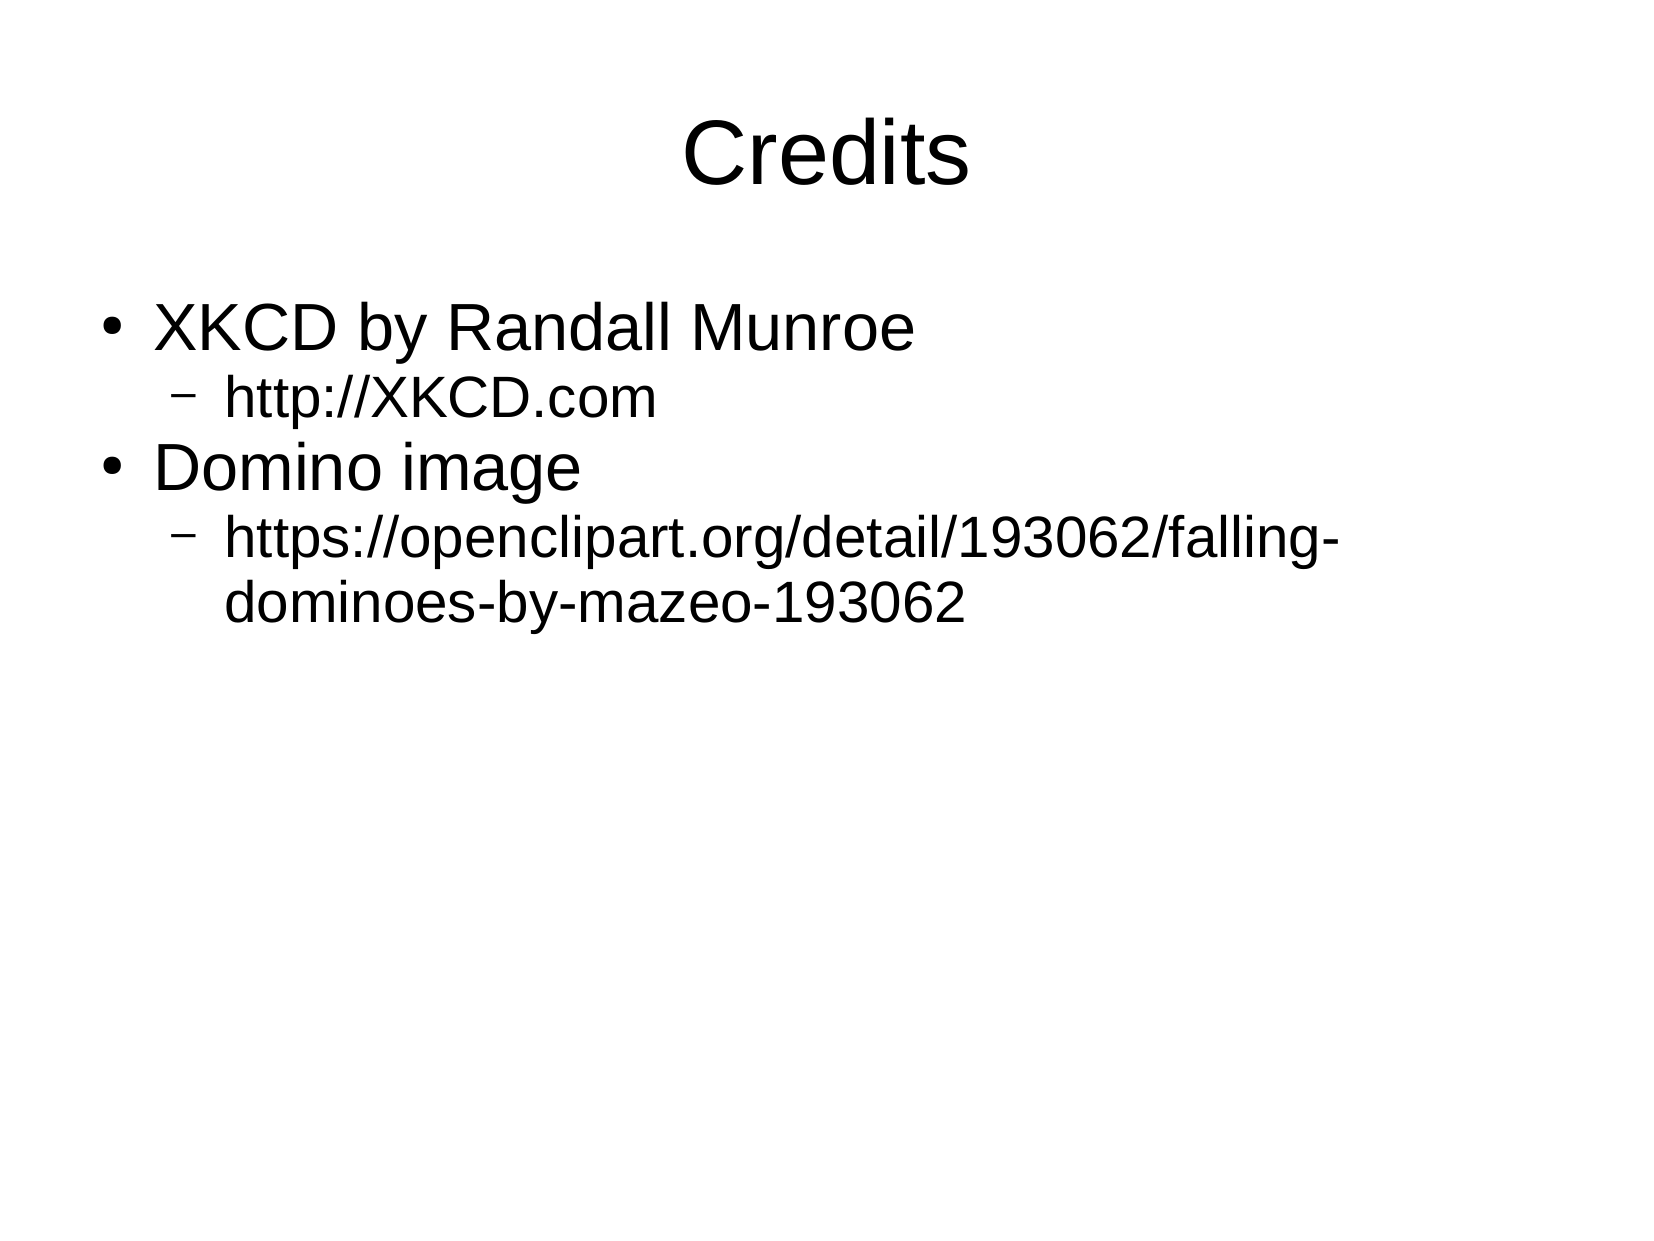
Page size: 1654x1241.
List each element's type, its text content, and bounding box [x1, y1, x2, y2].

list XKCD by Randall Munroe http://XKCD.com Domino image https://openclipart.org/detail/193062/falling-dominoes-by-mazeo-193062 [82, 290, 1538, 1010]
title Credits [82, 49, 1571, 257]
